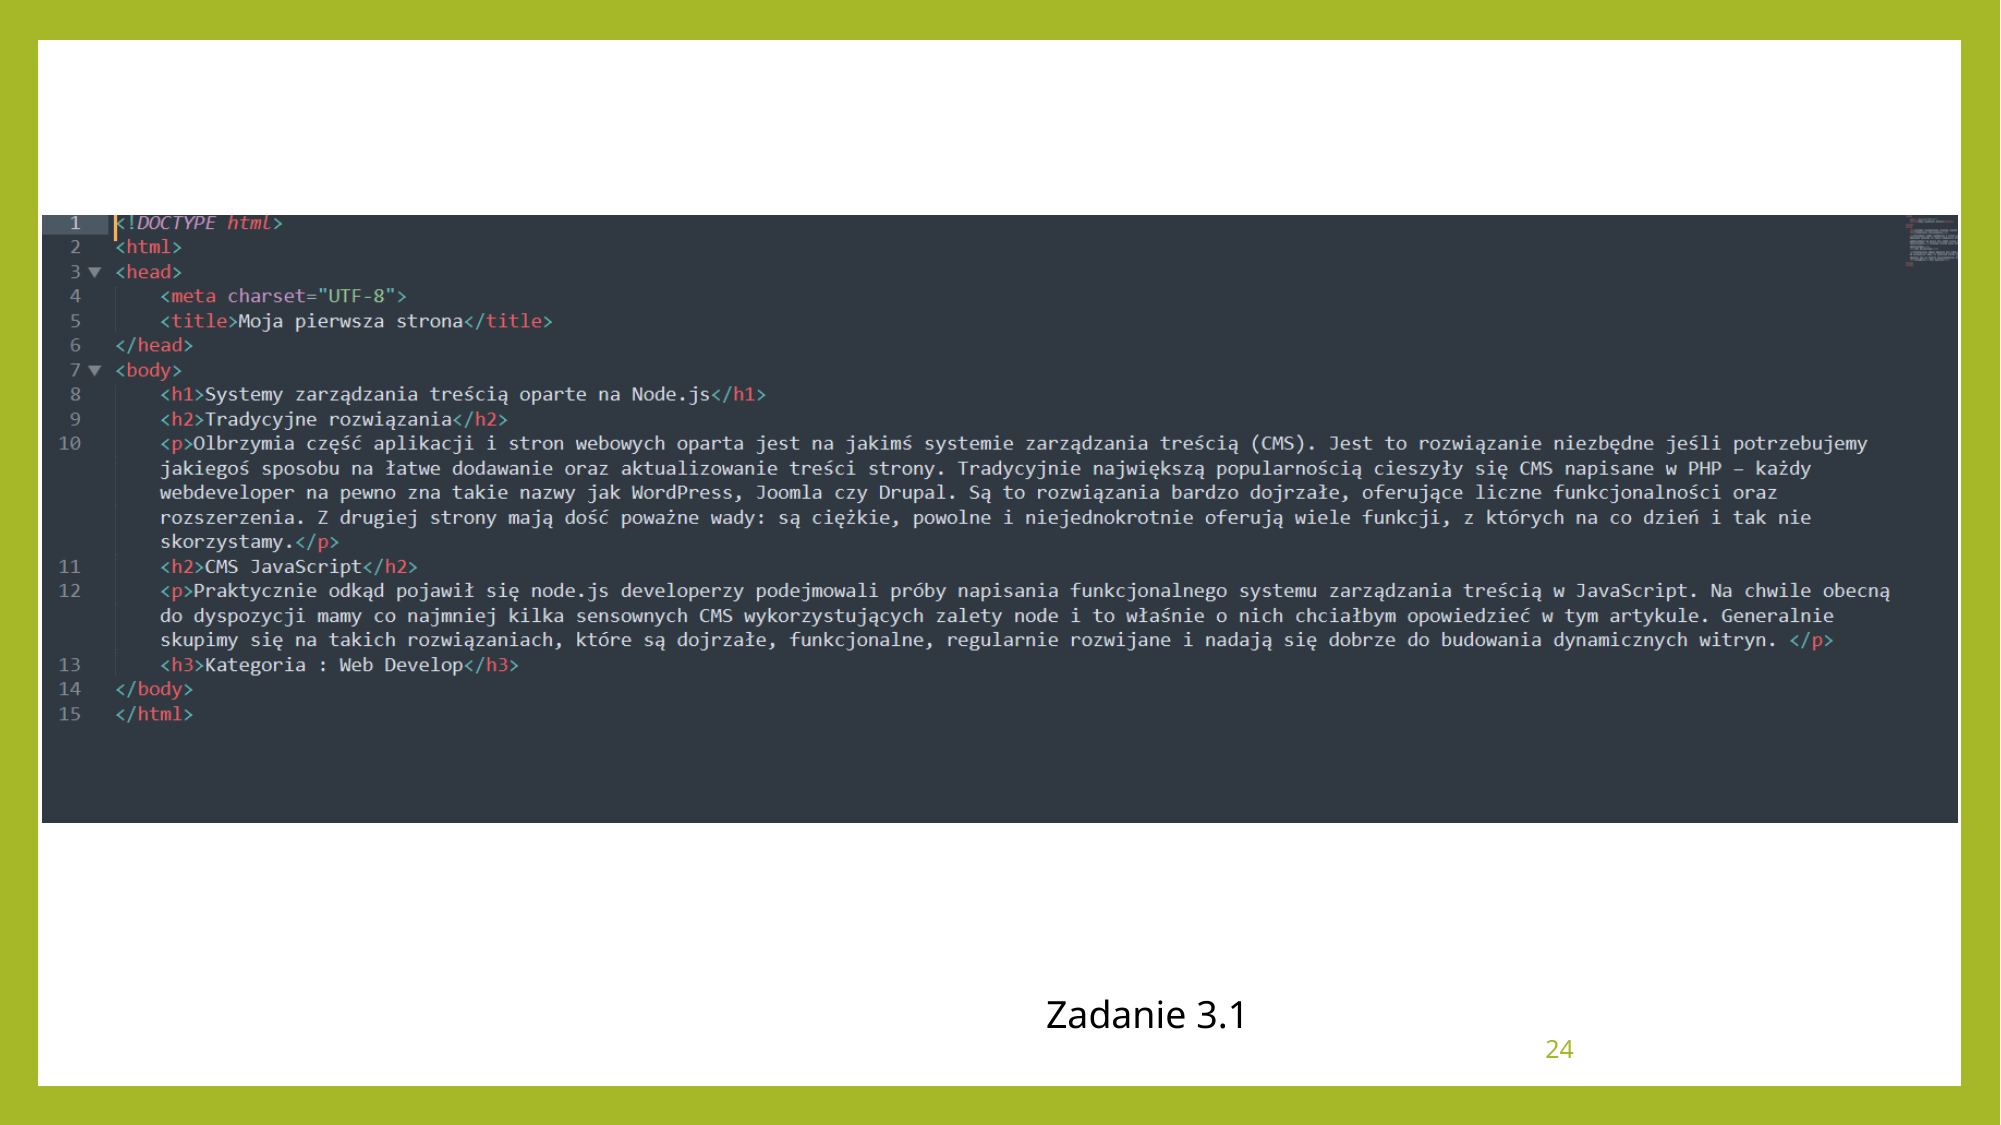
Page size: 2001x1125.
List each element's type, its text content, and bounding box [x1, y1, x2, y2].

text_box [1530, 1020, 1811, 1081]
picture [42, 215, 1958, 823]
text_box Zadanie 3.1 [1031, 983, 1744, 1044]
